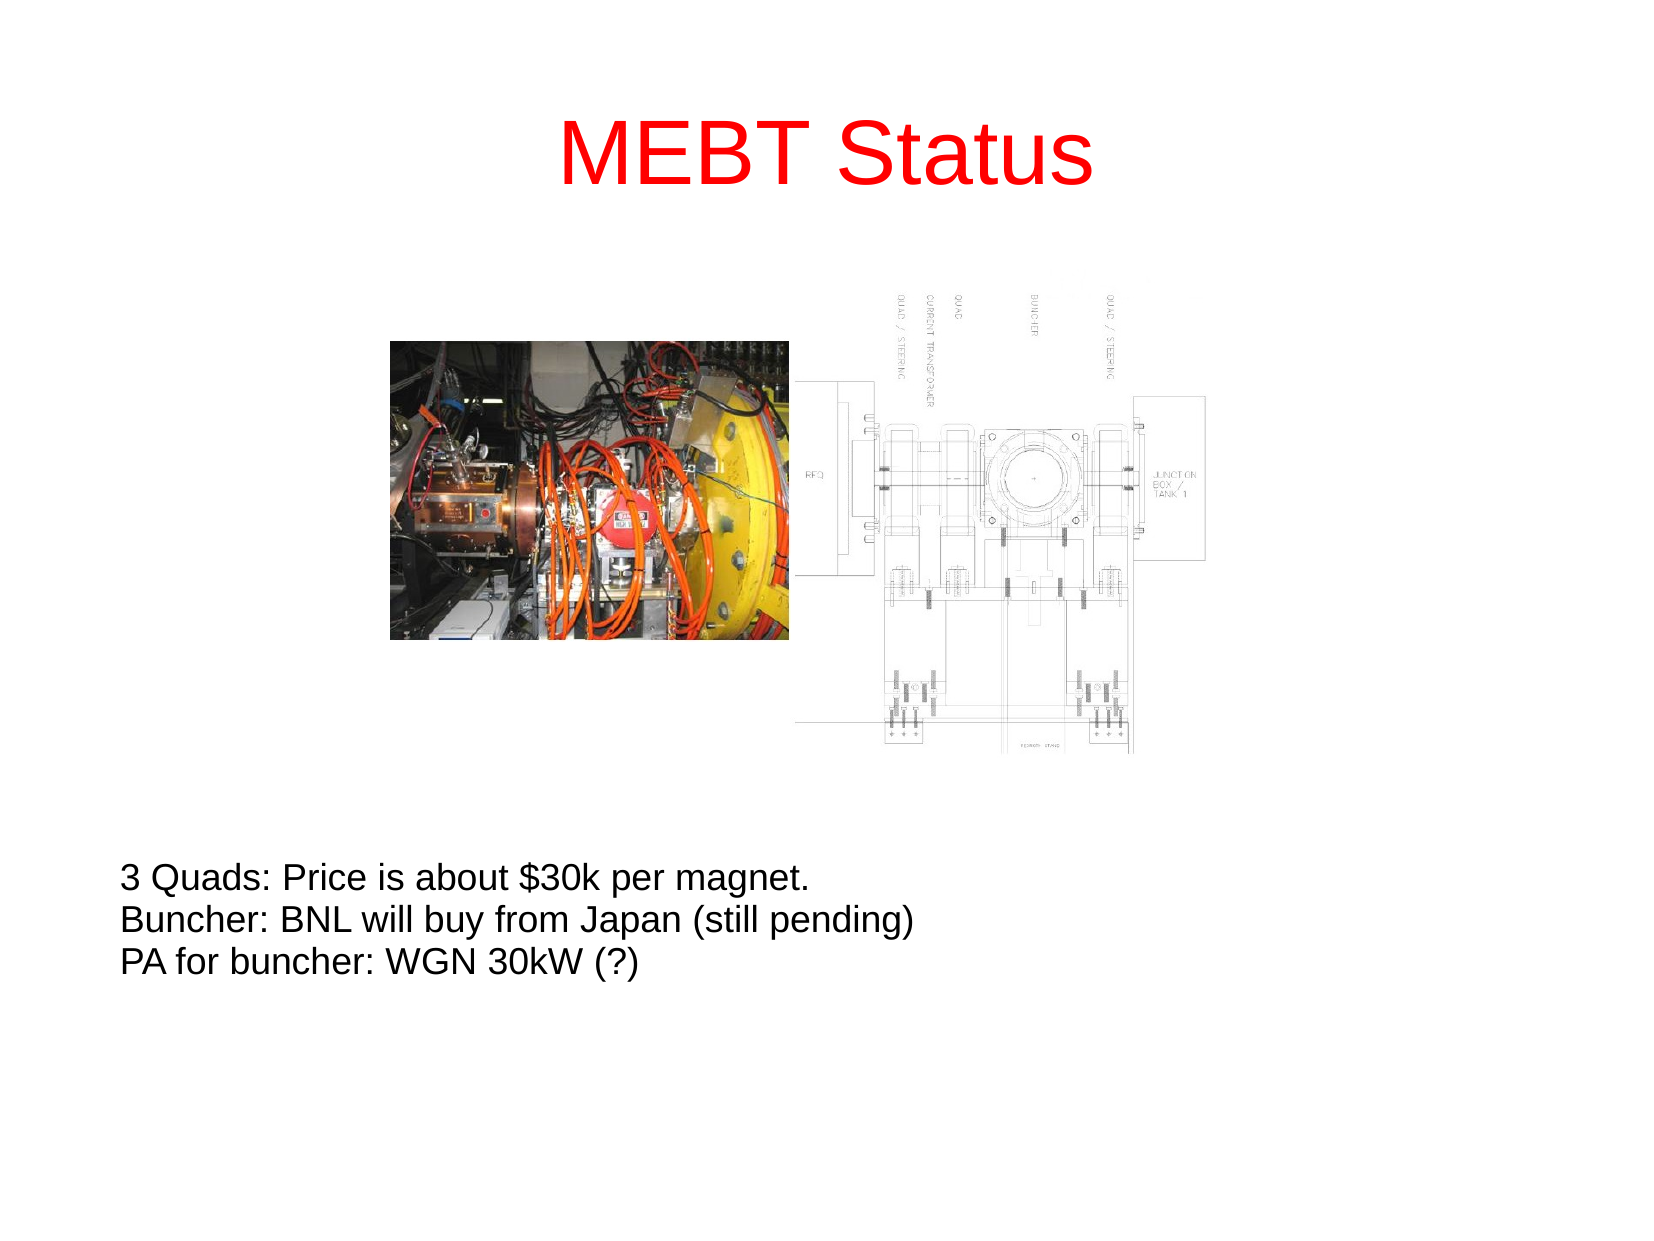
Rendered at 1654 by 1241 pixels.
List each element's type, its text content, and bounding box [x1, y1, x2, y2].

picture [390, 241, 1208, 758]
title MEBT Status [82, 56, 1571, 250]
text_box 3 Quads: Price is about $30k per magnet. Buncher: BNL will buy from Japan (still pending) PA for buncher: WGN 30kW (?) [105, 849, 1118, 1032]
